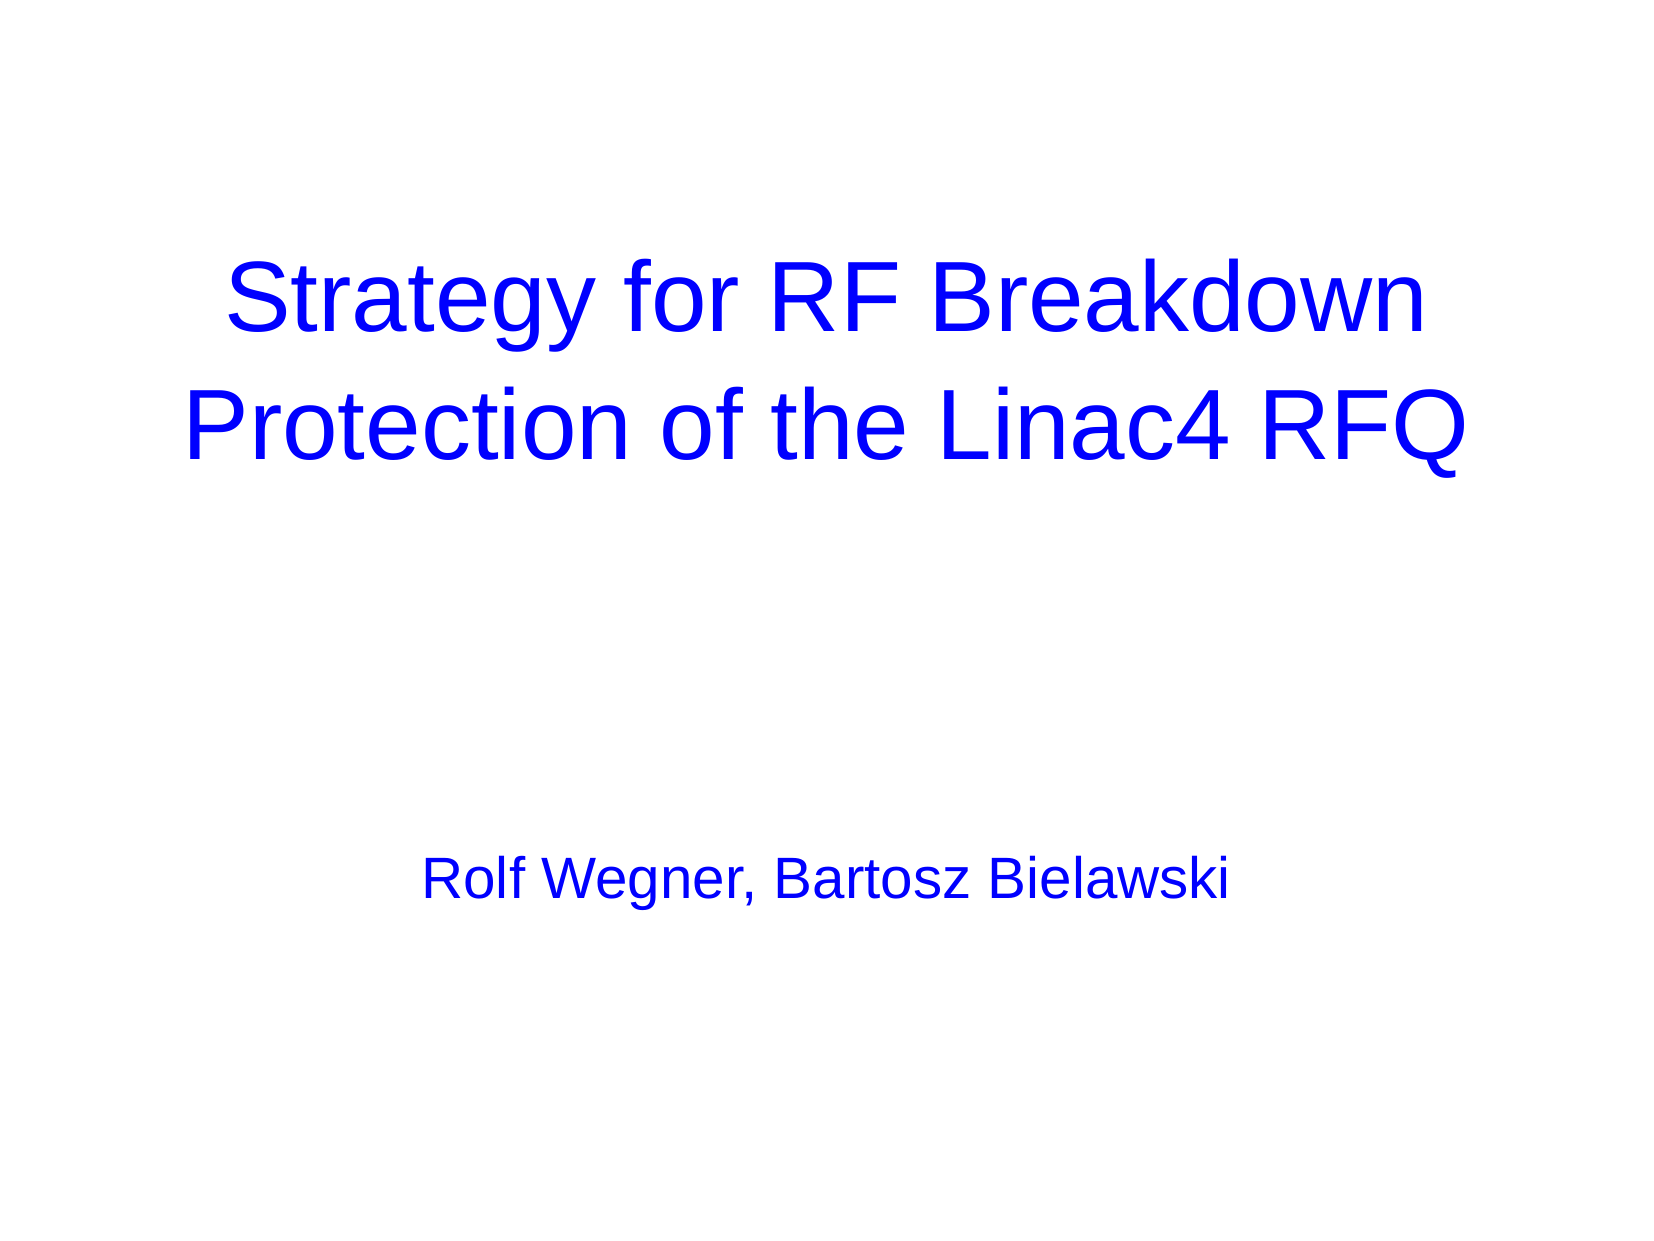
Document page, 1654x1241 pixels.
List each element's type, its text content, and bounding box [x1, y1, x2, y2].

subtitle Strategy for RF Breakdown Protection of the Linac4 RFQ Rolf Wegner, Bartosz Bielawski [82, 177, 1571, 957]
